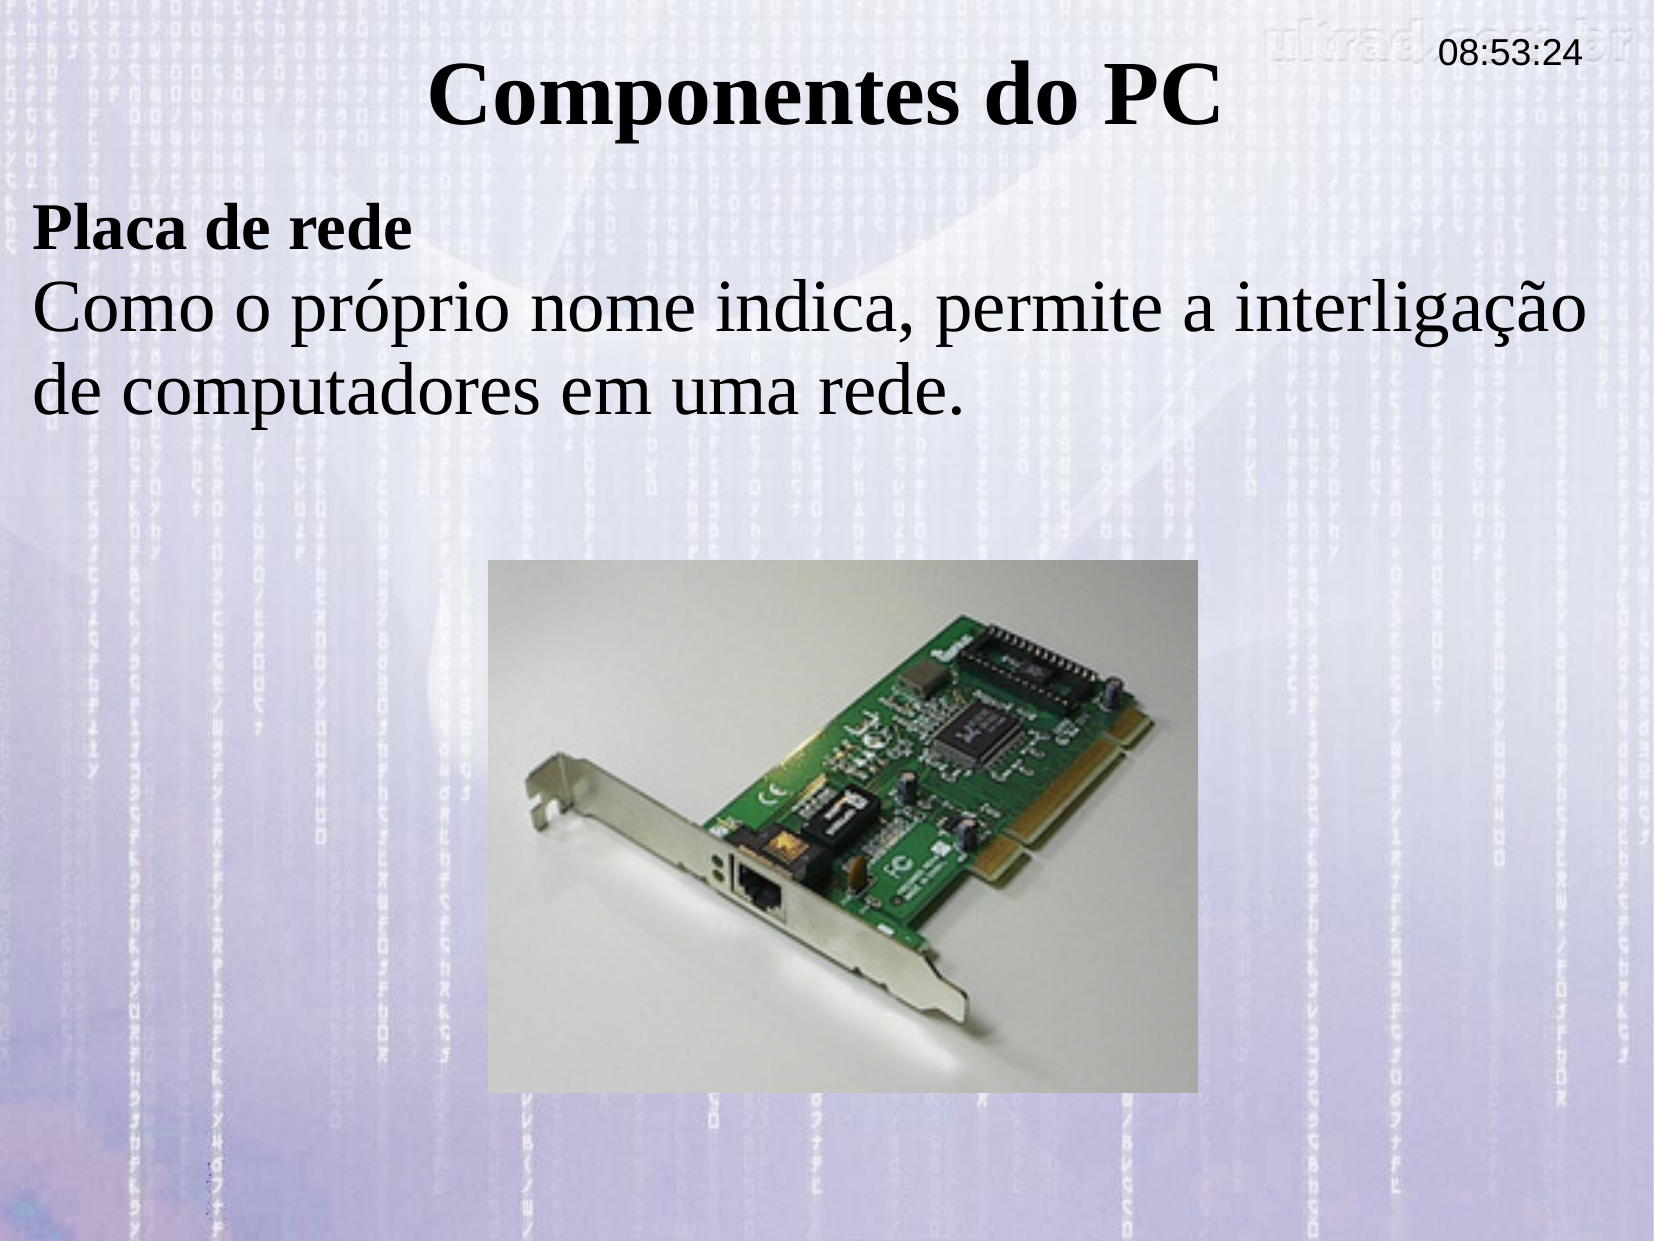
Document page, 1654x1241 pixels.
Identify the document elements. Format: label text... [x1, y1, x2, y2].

text_box Placa de rede Como o próprio nome indica, permite a interligação de computadores em uma rede. [17, 183, 1625, 467]
text_box 09:59:01 [1423, 23, 1631, 94]
text_box Componentes do PC [29, 35, 1625, 171]
picture [0, 0, 1654, 1241]
